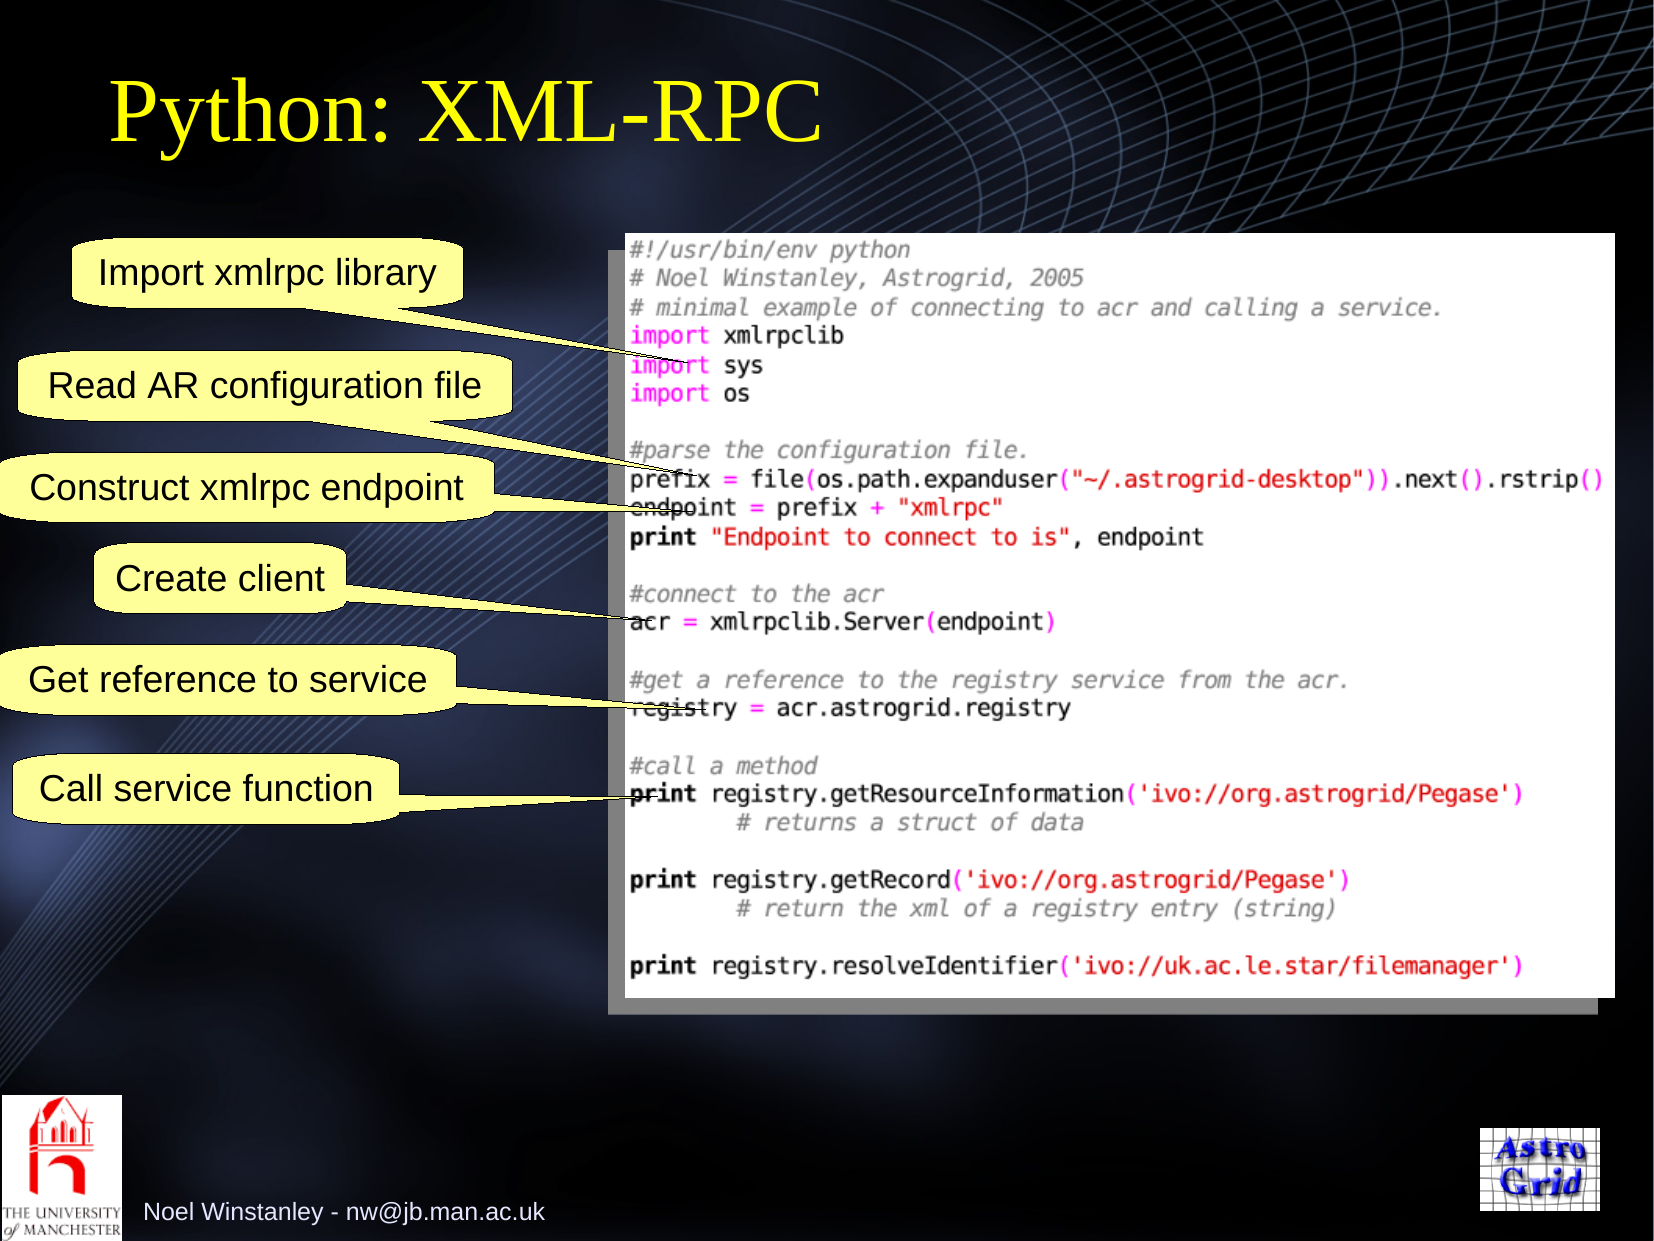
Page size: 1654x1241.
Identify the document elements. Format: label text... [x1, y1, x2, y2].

picture [0, 0, 1654, 1241]
text_box Construct xmlrpc endpoint [0, 452, 693, 523]
text_box Call service function [12, 753, 658, 825]
picture [0, 512, 608, 700]
title Python: XML-RPC [108, 26, 1534, 196]
text_box Create client [93, 542, 652, 621]
text_box Get reference to service [0, 644, 706, 716]
text_box Read AR configuration file [17, 350, 697, 476]
text_box Import xmlrpc library [71, 237, 688, 363]
